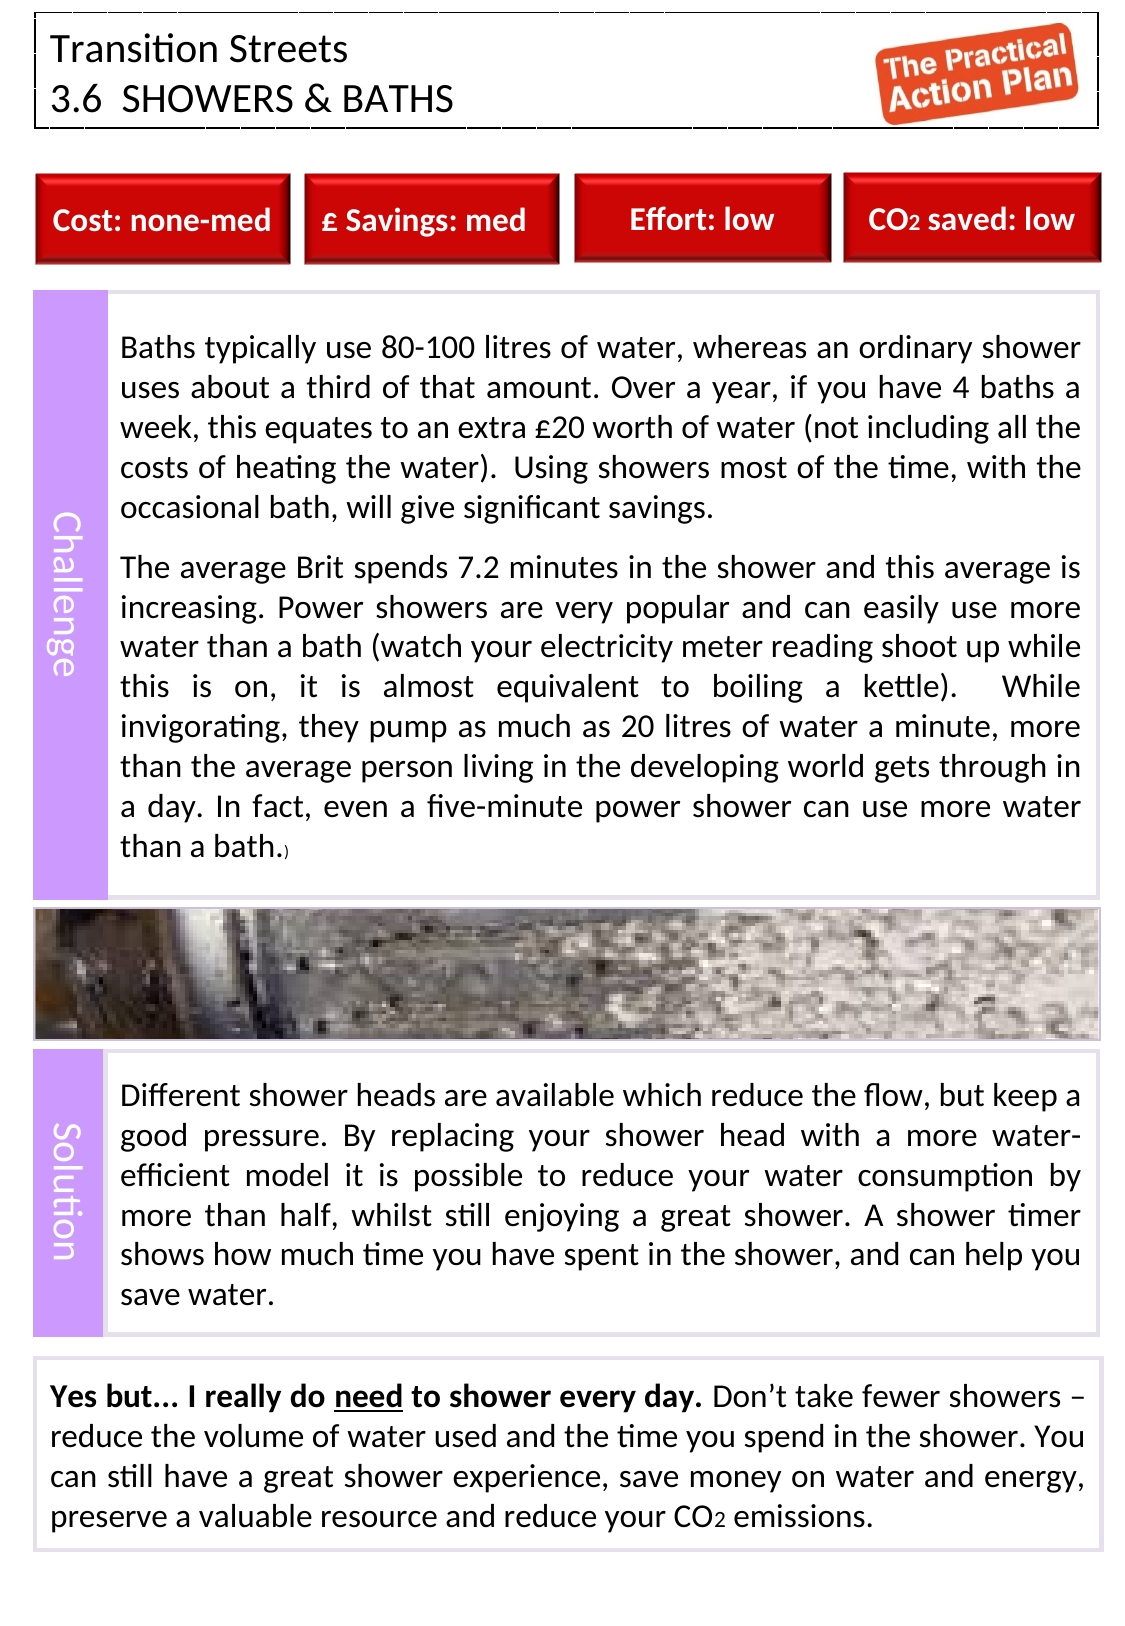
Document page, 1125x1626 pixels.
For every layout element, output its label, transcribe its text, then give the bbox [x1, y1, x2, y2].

picture [35, 909, 1099, 1040]
text_box Challenge [35, 291, 107, 898]
text_box Effort: low [575, 172, 830, 262]
text_box Transition Streets 3.6 SHOWERS & BATHS [35, 12, 1099, 129]
text_box CO2 saved: low [844, 172, 1100, 262]
picture [302, 171, 561, 266]
picture [572, 171, 833, 265]
text_box £ Savings: med [304, 173, 559, 263]
text_box Cost: none-med [35, 173, 290, 263]
text_box Baths typically use 80-100 litres of water, whereas an ordinary shower uses about a third of that amount. Over a year, if you have 4 baths a week, this equates to an extra £20 worth of water (not including all the costs of heating the water). Using showers most of the time, with the occasional bath, will give significant savings. The average Brit spends 7.2 minutes in the shower and this average is increasing. Power showers are very popular and can easily use more water than a bath (watch your electricity meter reading shoot up while this is on, it is almost equivalent to boiling a kettle). While invigorating, they pump as much as 20 litres of water a minute, more than the average person living in the developing world gets through in a day. In fact, even a five-minute power shower can use more water than a bath.) [107, 291, 1098, 898]
text_box Different shower heads are available which reduce the flow, but keep a good pressure. By replacing your shower head with a more water-efficient model it is possible to reduce your water consumption by more than half, whilst still enjoying a great shower. A shower timer shows how much time you have spent in the shower, and can help you save water. [105, 1050, 1098, 1335]
picture [33, 171, 292, 266]
picture [841, 170, 1103, 265]
text_box Solution [35, 1050, 105, 1335]
text_box Yes but... I really do need to shower every day. Don’t take fewer showers – reduce the volume of water used and the time you spend in the shower. You can still have a great shower experience, save money on water and energy, preserve a valuable resource and reduce your CO2 emissions. [35, 1358, 1102, 1551]
